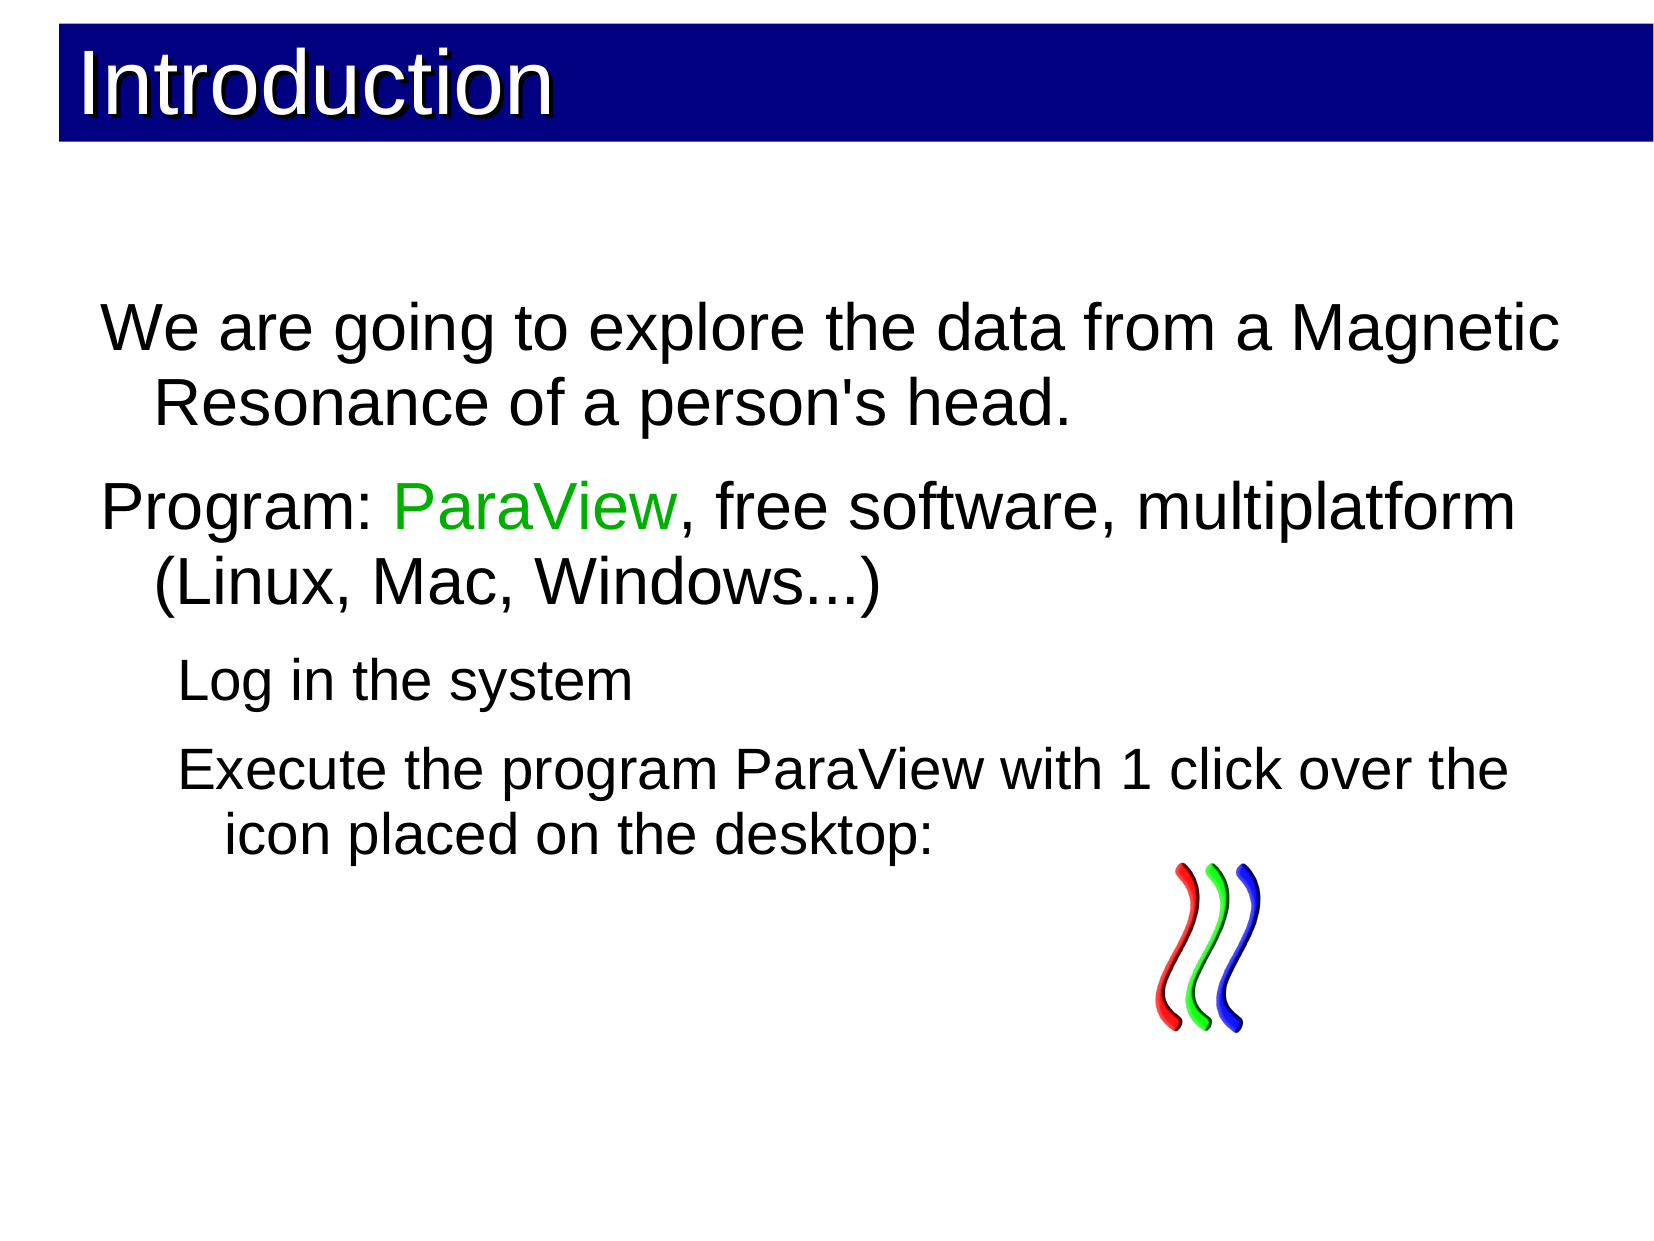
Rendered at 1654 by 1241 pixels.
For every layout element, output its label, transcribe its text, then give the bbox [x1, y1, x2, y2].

title Introduction [76, 23, 1565, 142]
list We are going to explore the data from a Magnetic Resonance of a person's head. Program: ParaView, free software, multiplatform (Linux, Mac, Windows...) Log in the system Execute the program ParaView with 1 click over the icon placed on the desktop: [82, 290, 1571, 1109]
picture [1151, 860, 1266, 1034]
